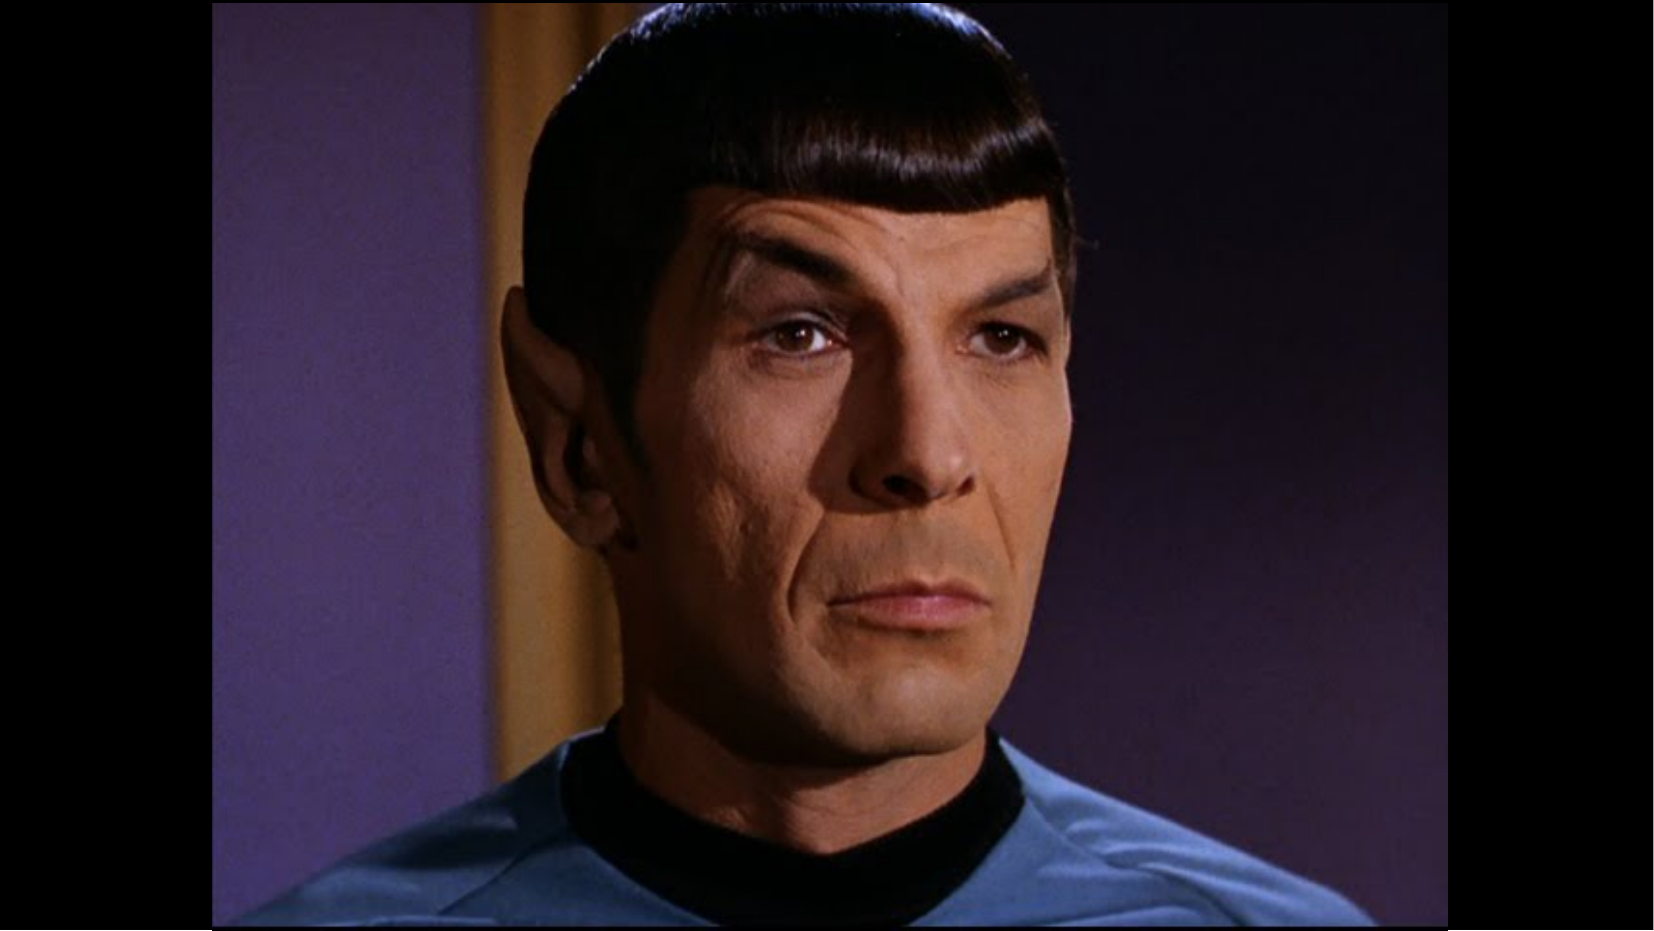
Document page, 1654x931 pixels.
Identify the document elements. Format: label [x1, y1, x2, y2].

picture [212, 3, 1448, 931]
